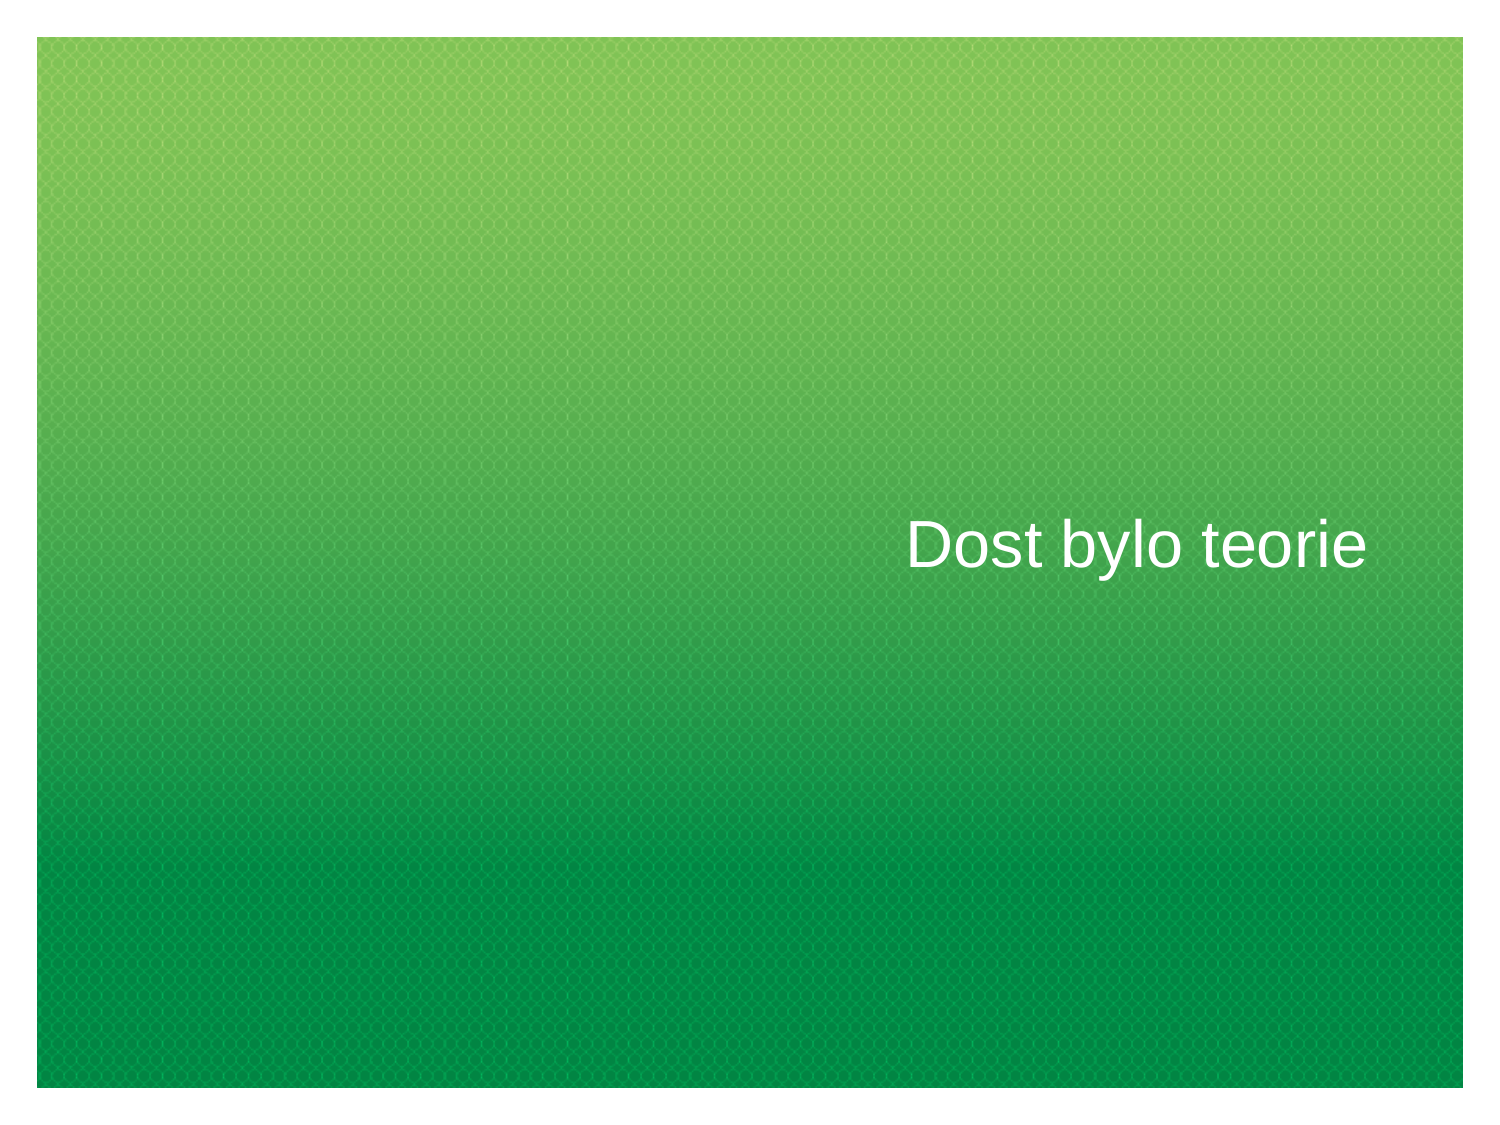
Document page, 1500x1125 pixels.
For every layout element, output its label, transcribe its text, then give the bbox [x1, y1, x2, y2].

title Dost bylo teorie [135, 450, 1369, 638]
picture [37, 37, 1463, 1088]
